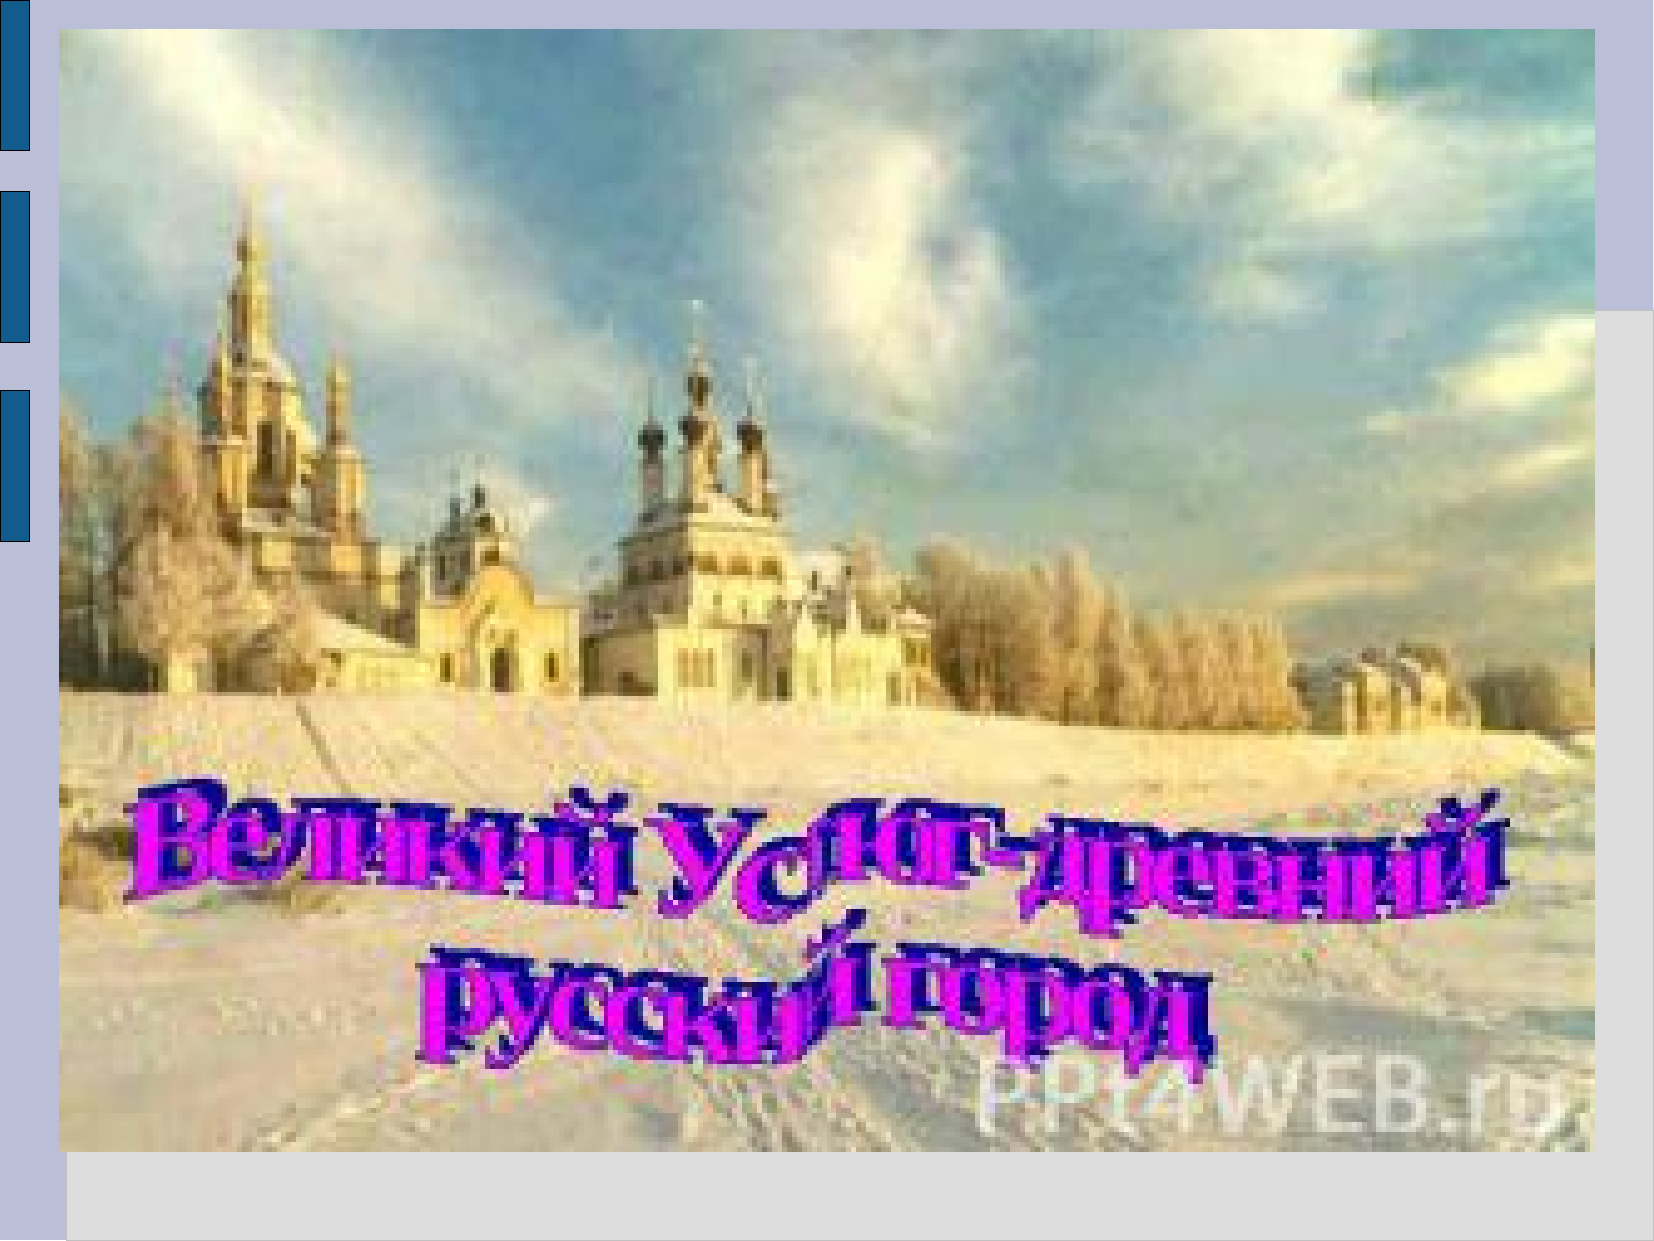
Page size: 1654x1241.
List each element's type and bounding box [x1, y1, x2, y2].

picture [59, 29, 1595, 1152]
